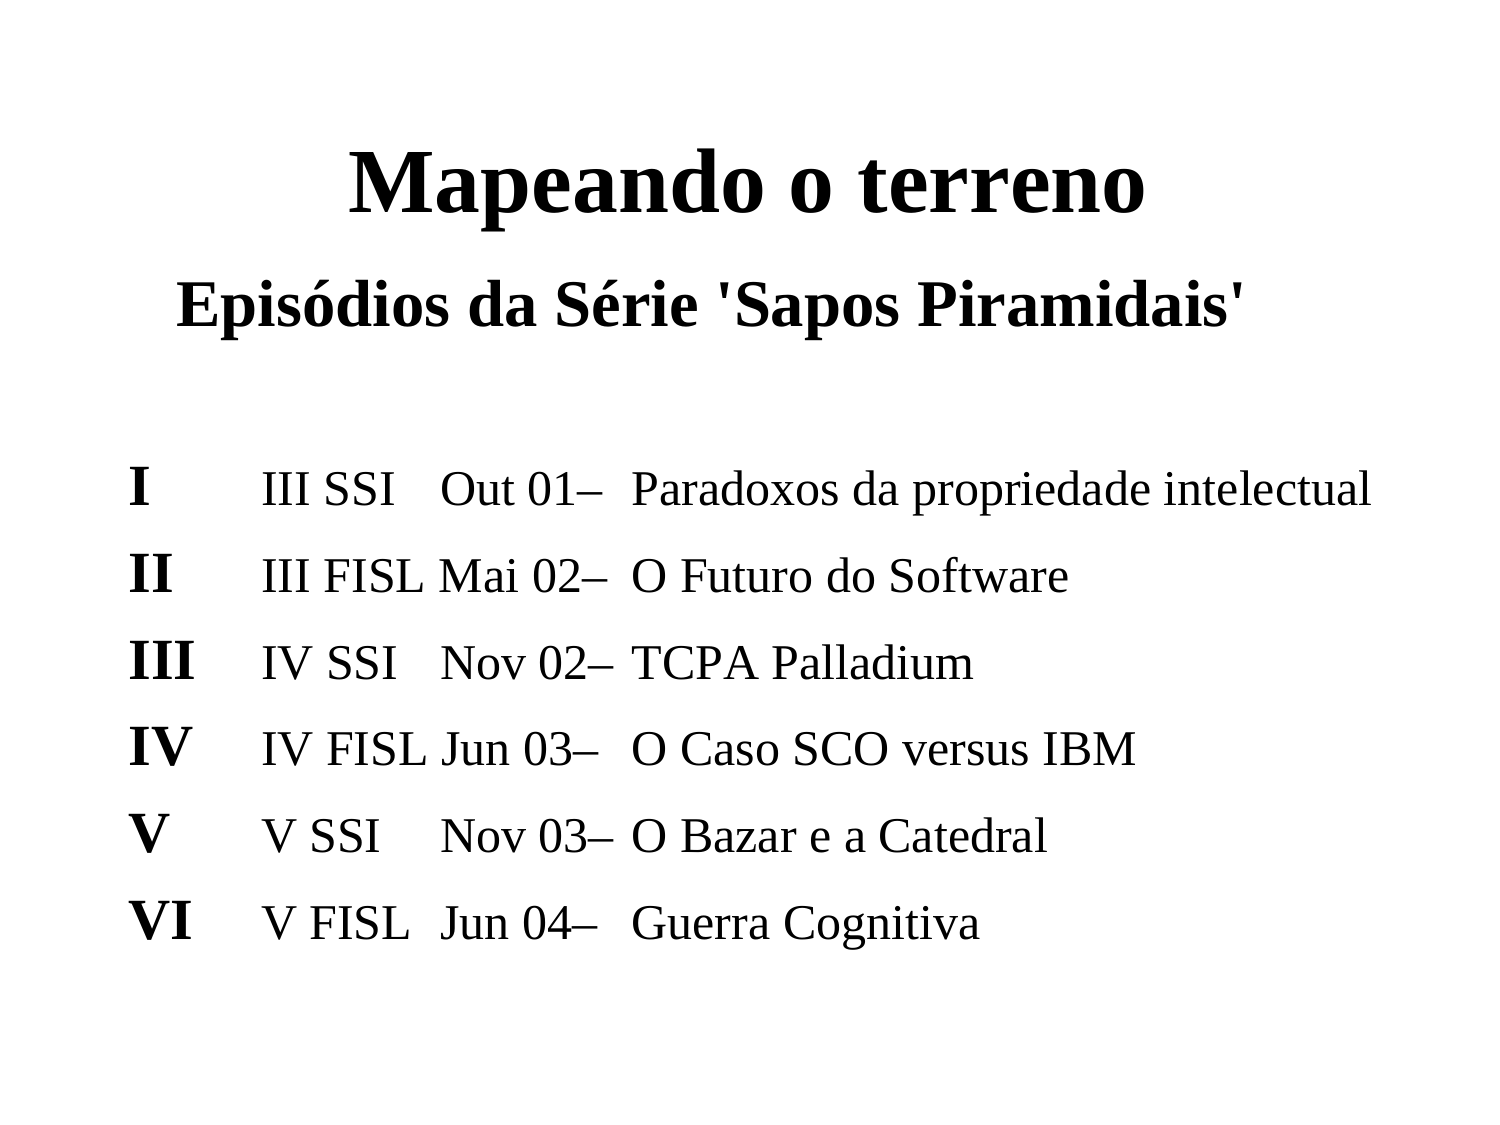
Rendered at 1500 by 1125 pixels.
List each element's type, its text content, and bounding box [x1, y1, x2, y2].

text_box Episódios da Série 'Sapos Piramidais' [172, 262, 1253, 340]
title Mapeando o terreno [84, 52, 1413, 306]
text_box I III SSI Out 01– Paradoxos da propriedade intelectual II III FISL Mai 02– O Futuro do Software III IV SSI Nov 02– TCPA Palladium IV IV FISL Jun 03– O Caso SCO versus IBM V V SSI Nov 03– O Bazar e a Catedral VI V FISL Jun 04– Guerra Cognitiva [113, 423, 1390, 964]
